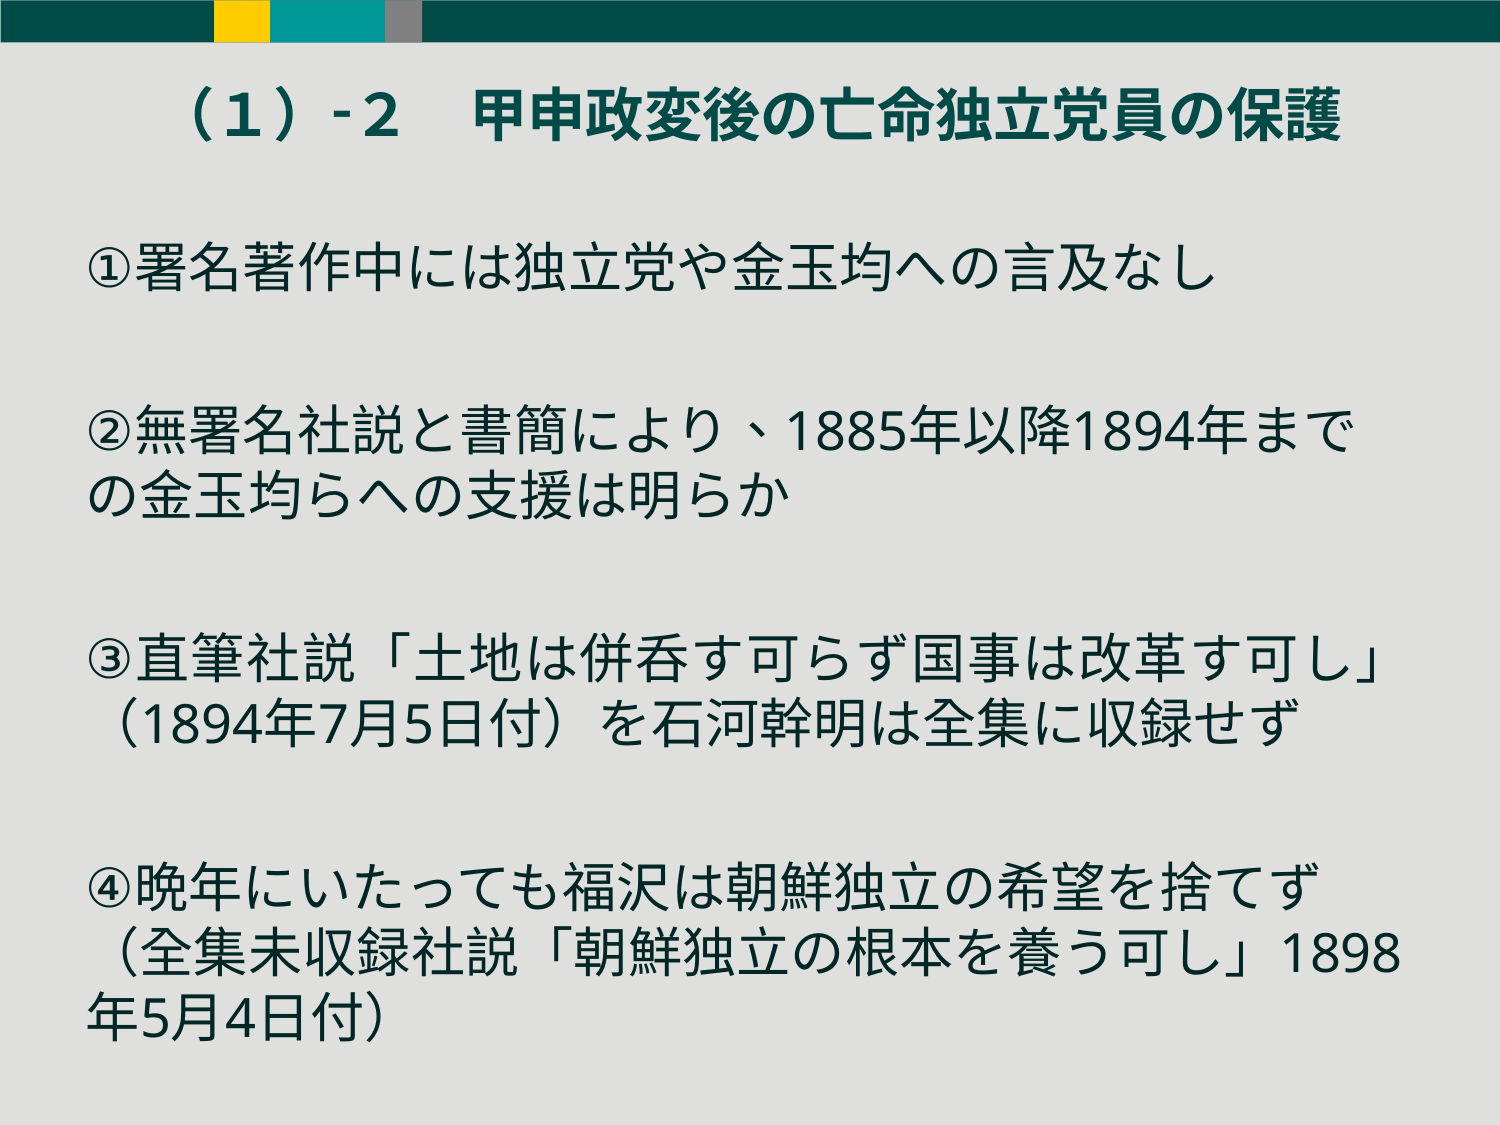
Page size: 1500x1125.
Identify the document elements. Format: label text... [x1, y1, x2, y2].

list ①署名著作中には独立党や金玉均への言及なし ②無署名社説と書簡により、1885年以降1894年までの金玉均らへの支援は明らか ③直筆社説「土地は併呑す可らず国事は改革す可し」（1894年7月5日付）を石河幹明は全集に収録せず ④晩年にいたっても福沢は朝鮮独立の希望を捨てず（全集未収録社説「朝鮮独立の根本を養う可し」1898年5月4日付） [70, 226, 1425, 1040]
title （１）-２ 甲申政変後の亡命独立党員の保護 [75, 70, 1425, 226]
